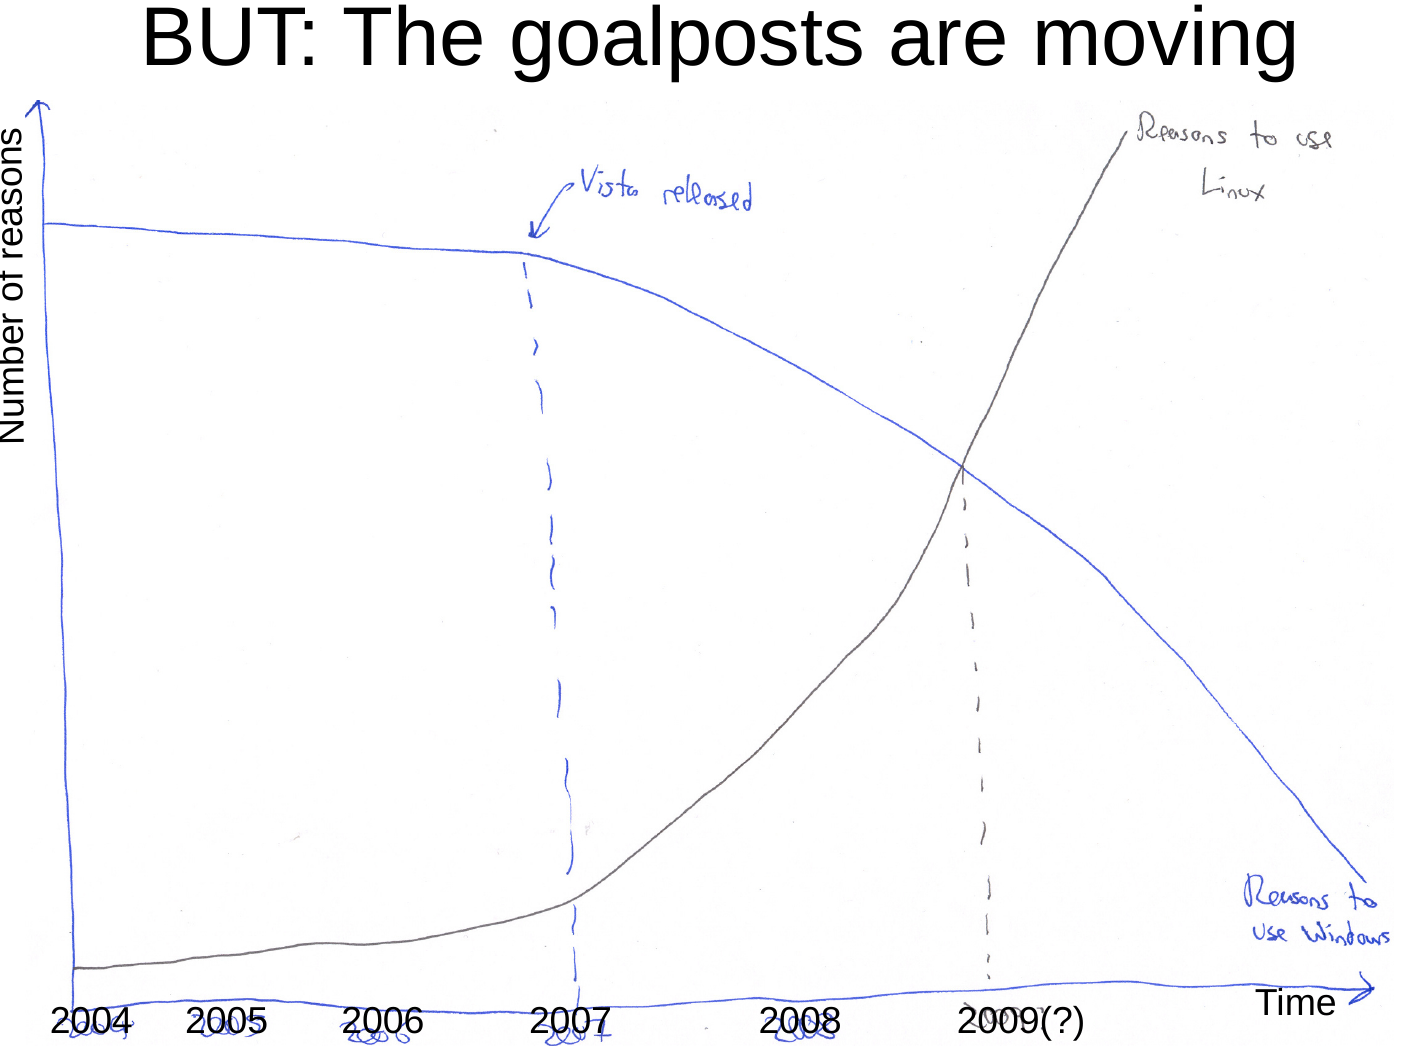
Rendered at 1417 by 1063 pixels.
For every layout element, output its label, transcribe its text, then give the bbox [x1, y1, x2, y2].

title BUT: The goalposts are moving [83, 0, 1359, 119]
text_box 2004 2005 2006 2007 2008 2009(?) [35, 991, 1101, 1063]
text_box Time [1240, 974, 1417, 1045]
picture [25, 100, 1394, 1046]
text_box Number of reasons [0, 0, 54, 461]
